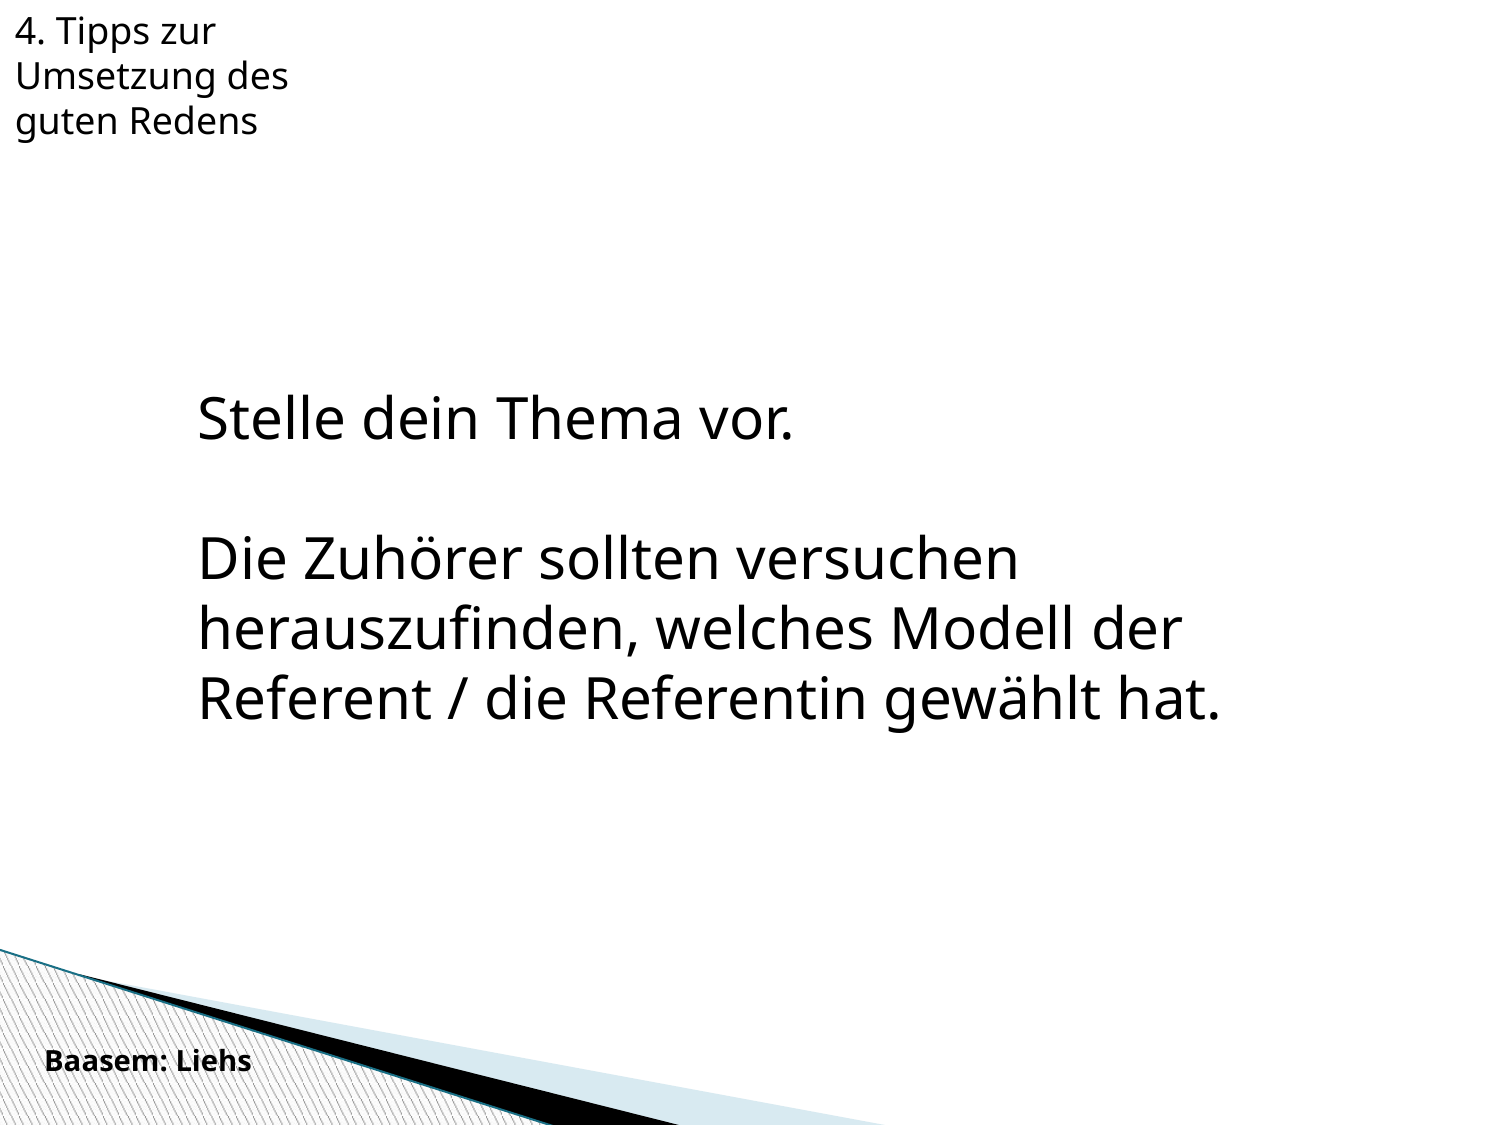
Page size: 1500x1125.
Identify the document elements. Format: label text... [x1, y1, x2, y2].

picture [0, 952, 543, 1125]
text_box Baasem: Liehs [29, 1034, 325, 1085]
text_box Stelle dein Thema vor. Die Zuhörer sollten versuchen herauszufinden, welches Modell der Referent / die Referentin gewählt hat. [182, 373, 1400, 739]
text_box 4. Tipps zur Umsetzung des guten Redens [0, 0, 337, 150]
